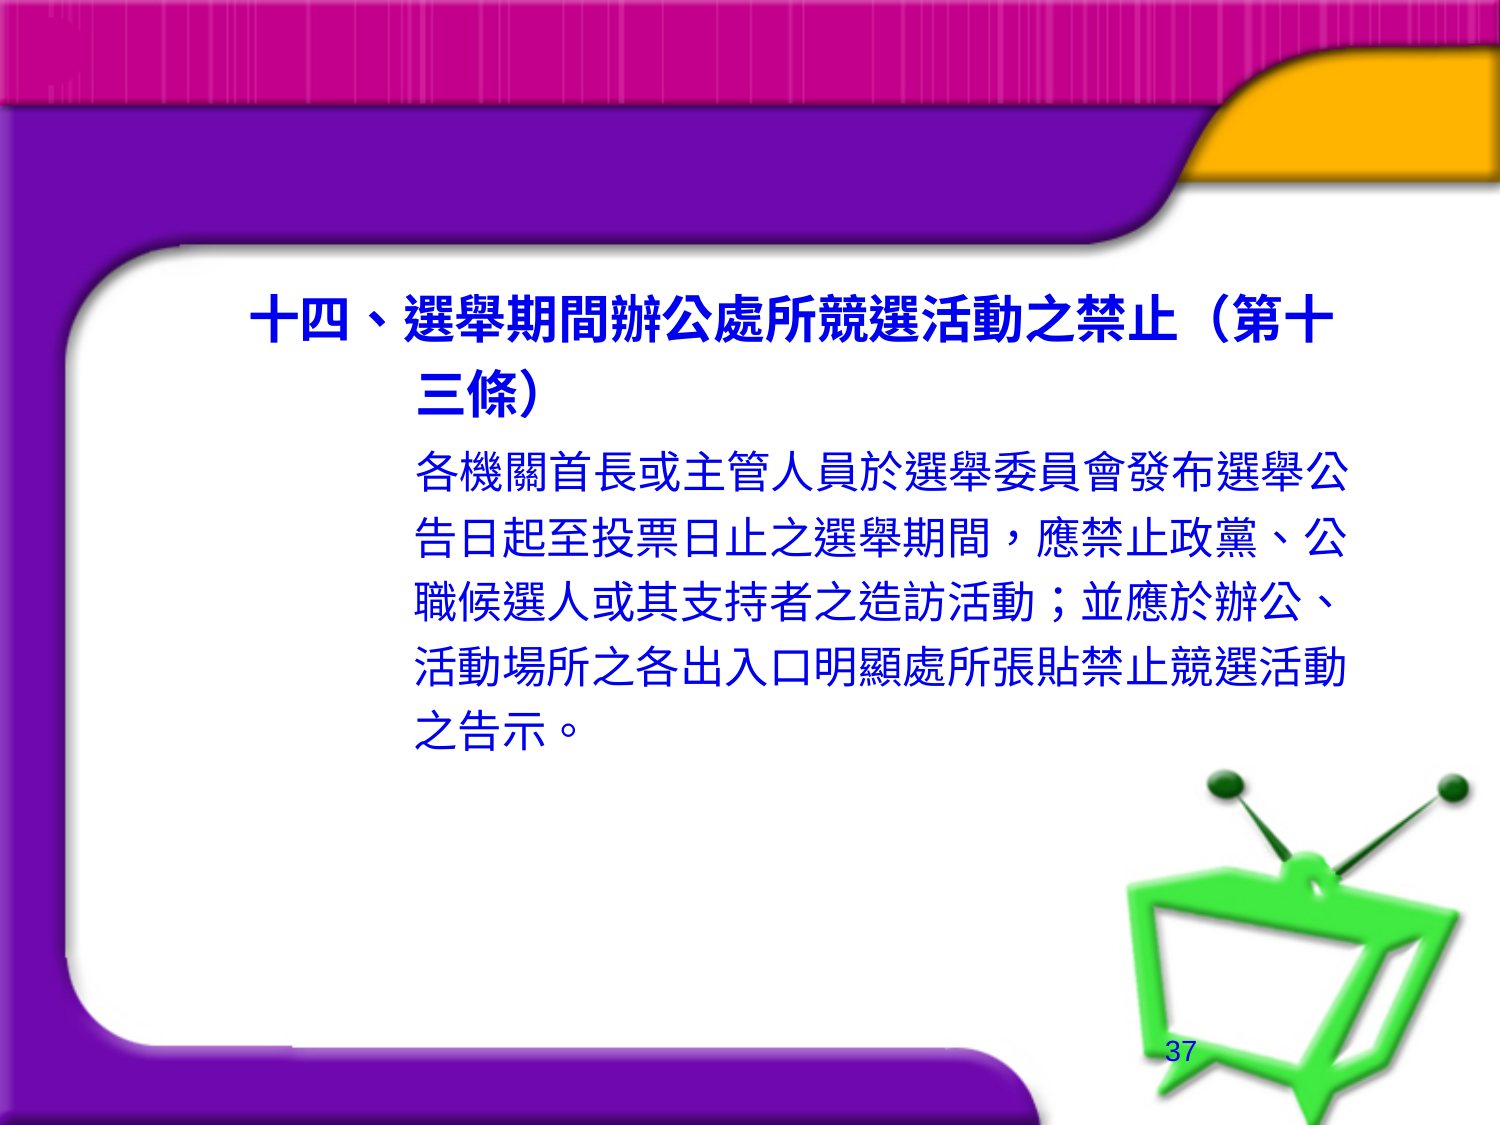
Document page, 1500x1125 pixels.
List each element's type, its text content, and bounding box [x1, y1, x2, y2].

text_box [1149, 1025, 1463, 1101]
list 十四、選舉期間辦公處所競選活動之禁止（第十 三條） 各機關首長或主管人員於選舉委員會發布選舉公 告日起至投票日止之選舉期間，應禁止政黨、公 職候選人或其支持者之造訪活動；並應於辦公、 活動場所之各出入口明顯處所張貼禁止競選活動 之告示。 [183, 278, 1446, 967]
